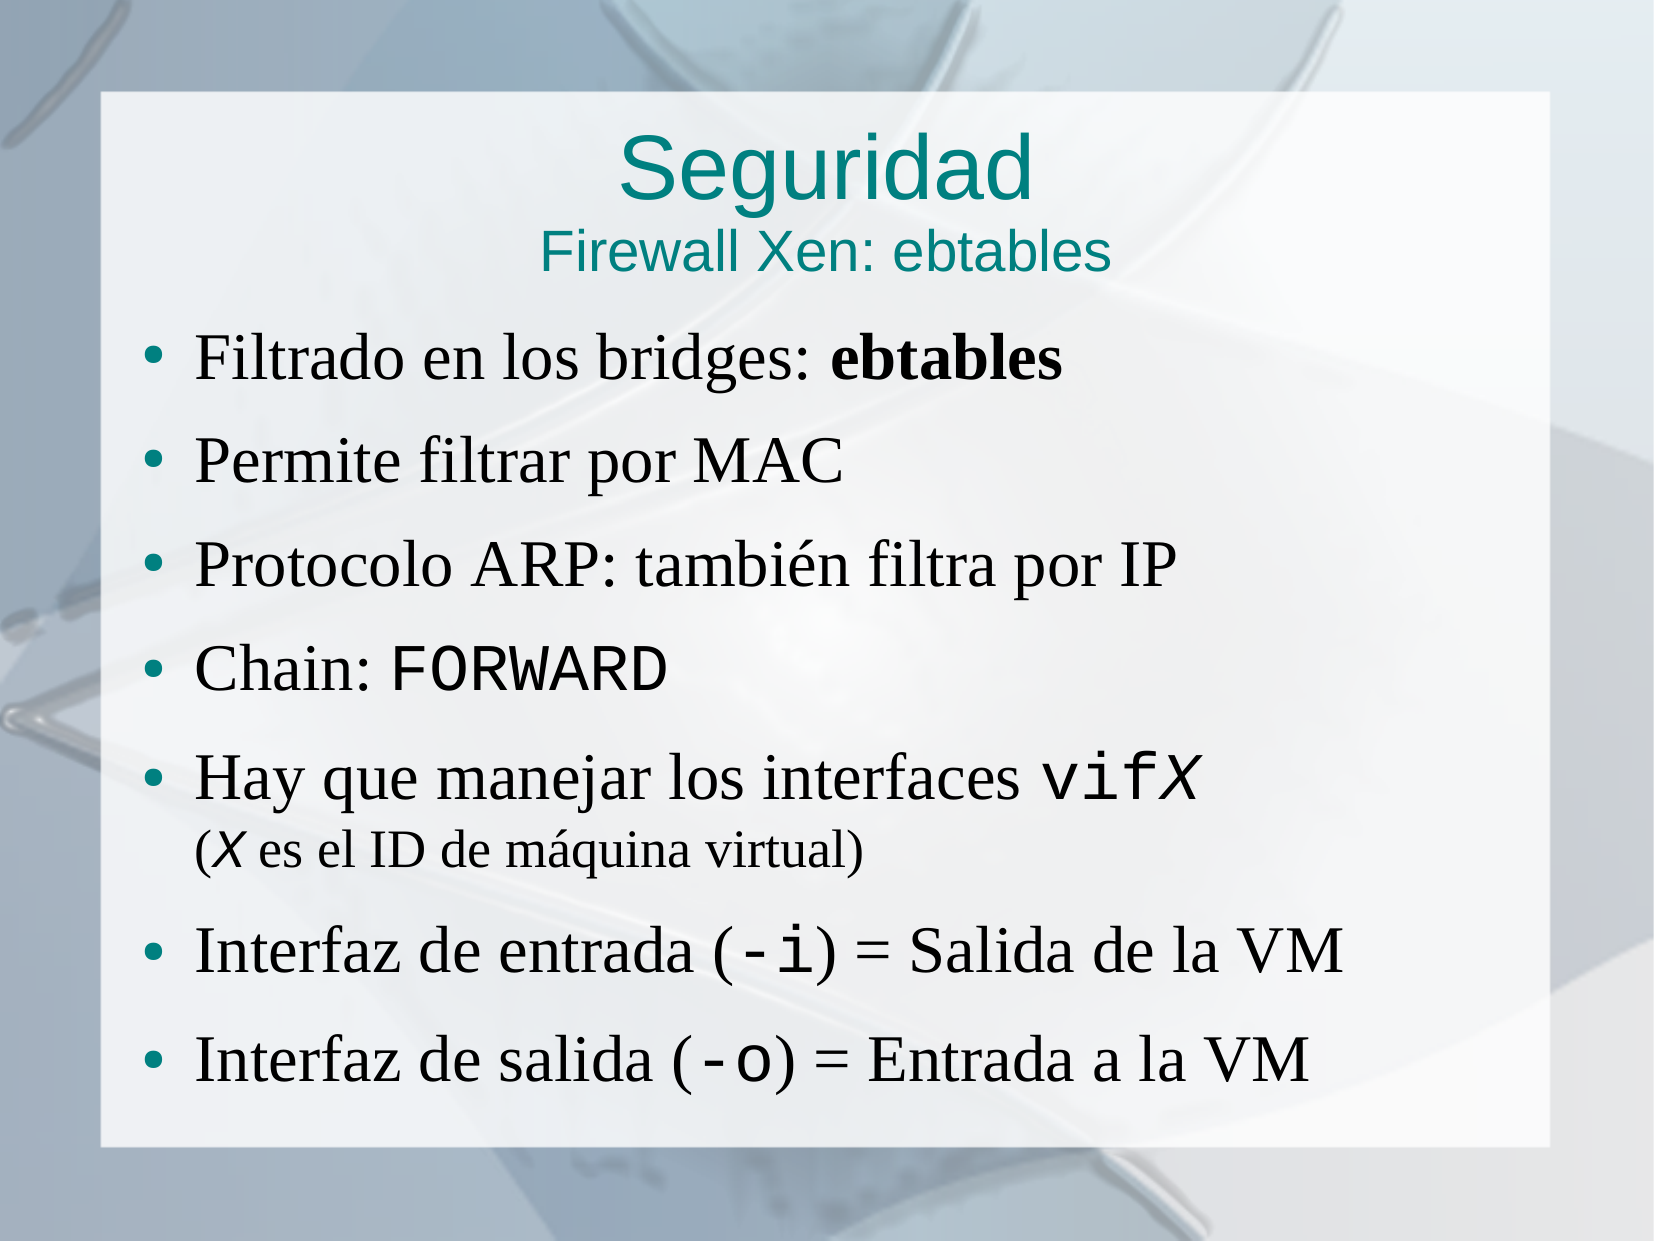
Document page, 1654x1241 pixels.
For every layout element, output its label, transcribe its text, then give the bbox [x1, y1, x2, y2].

title Seguridad Firewall Xen: ebtables [118, 104, 1536, 297]
list Filtrado en los bridges: ebtables Permite filtrar por MAC Protocolo ARP: también filtra por IP Chain: FORWARD Hay que manejar los interfaces vifX (X es el ID de máquina virtual) Interfaz de entrada (-i) = Salida de la VM Interfaz de salida (-o) = Entrada a la VM [124, 319, 1536, 1124]
picture [0, 0, 1654, 1241]
